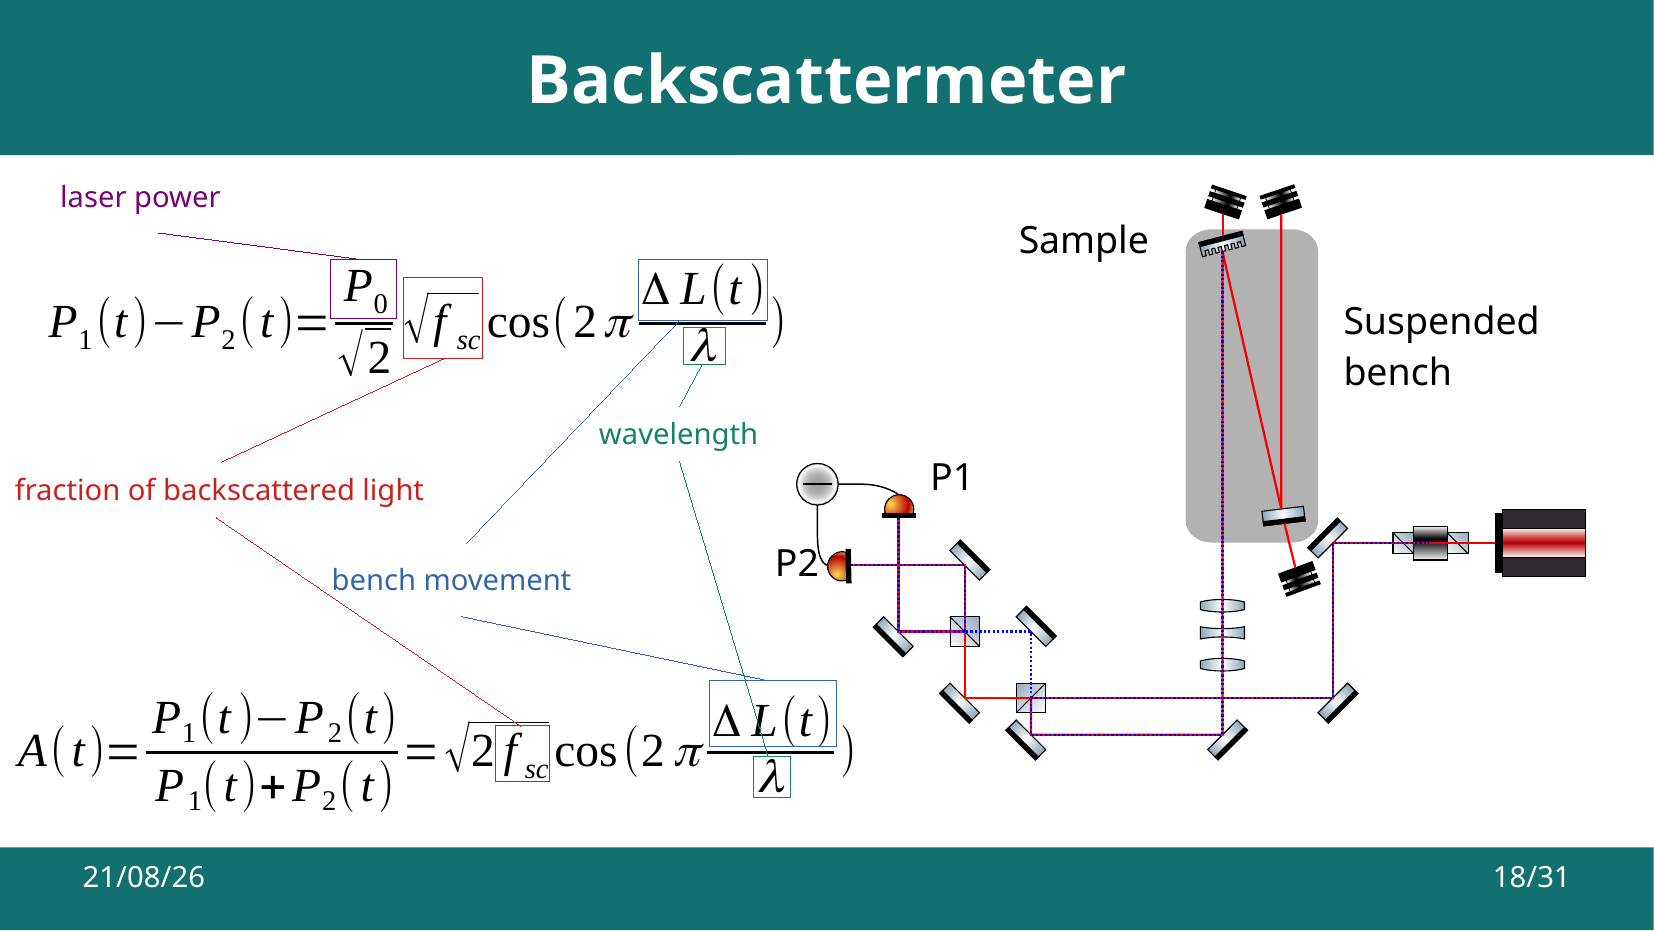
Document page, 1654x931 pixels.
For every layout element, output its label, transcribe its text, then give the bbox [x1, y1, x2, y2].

text_box fraction of backscattered light [0, 462, 474, 519]
picture [738, 155, 1654, 843]
picture [738, 681, 836, 688]
text_box laser power [45, 168, 296, 237]
chart [331, 260, 396, 318]
text_box Suspended bench [1328, 286, 1595, 414]
text_box P2 [760, 529, 849, 597]
text_box Sample [1003, 206, 1182, 275]
text_box bench movement [316, 551, 610, 608]
title Backscattermeter [0, 0, 1654, 156]
chart [639, 260, 767, 320]
chart [33, 259, 798, 384]
chart [0, 688, 868, 818]
text_box P1 [915, 442, 1004, 511]
chart [710, 688, 836, 746]
text_box wavelength [584, 406, 790, 462]
